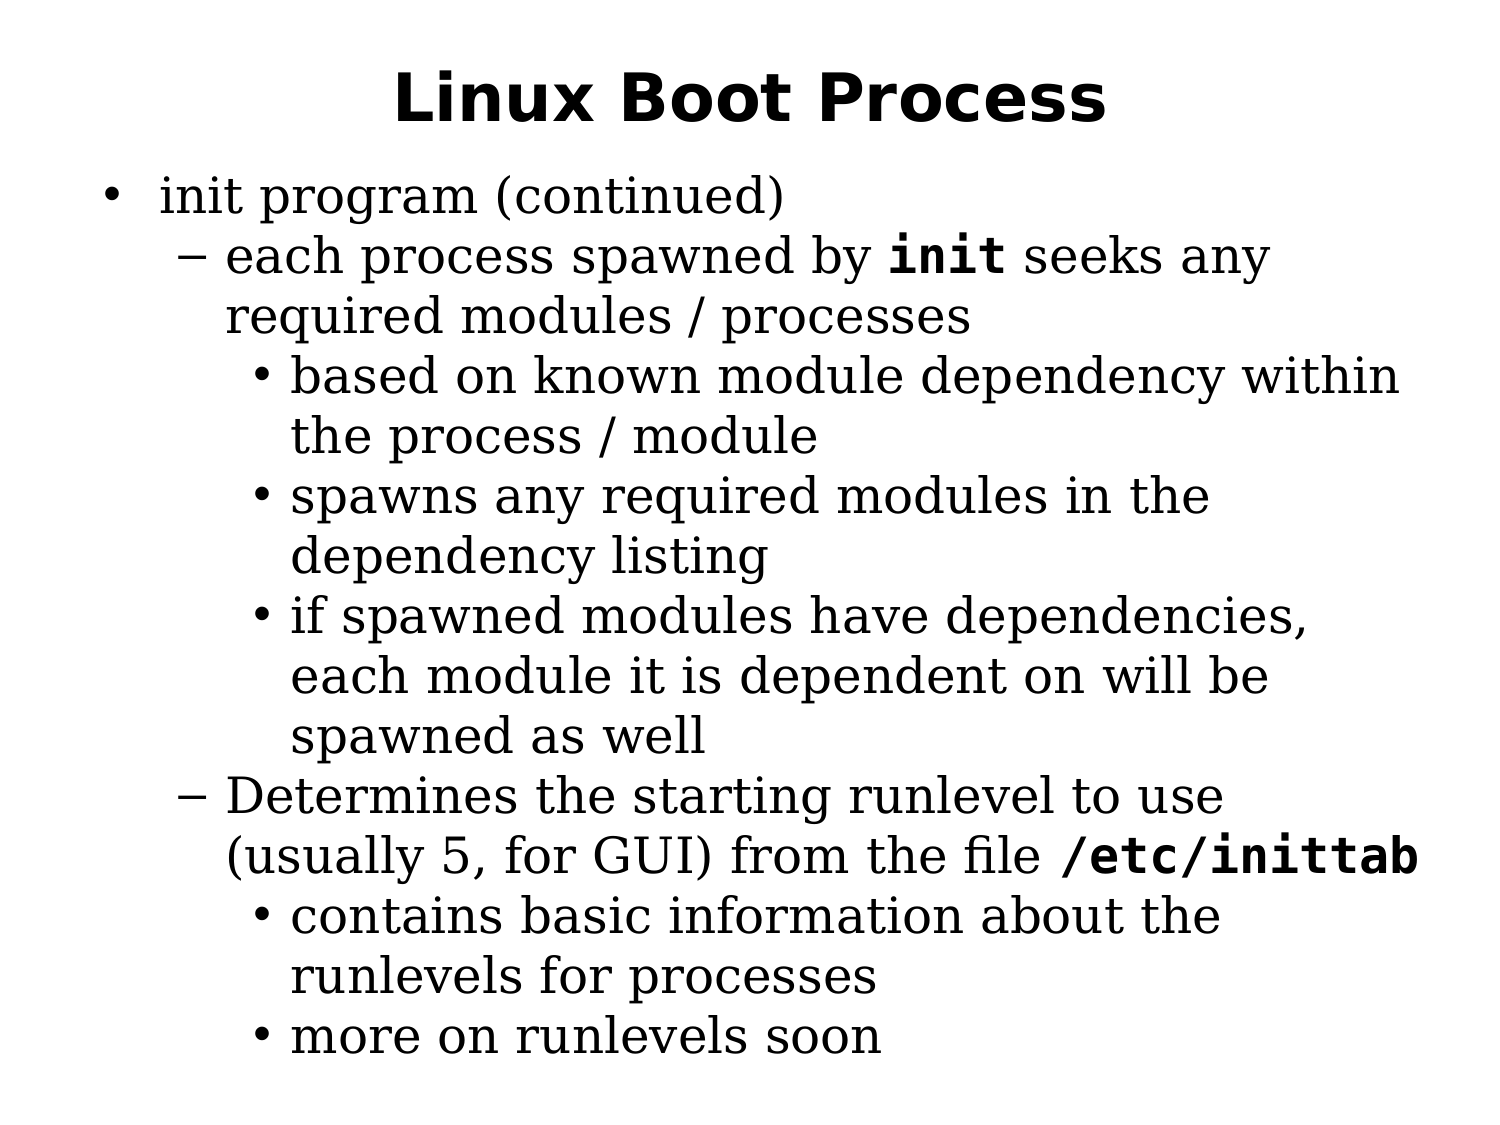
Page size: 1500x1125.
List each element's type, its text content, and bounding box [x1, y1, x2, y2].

list init program (continued) each process spawned by init seeks any required modules / processes based on known module dependency within the process / module spawns any required modules in the dependency listing if spawned modules have dependencies, each module it is dependent on will be spawned as well Determines the starting runlevel to use (usually 5, for GUI) from the file /etc/inittab contains basic information about the runlevels for processes more on runlevels soon [88, 155, 1447, 1072]
title Linux Boot Process [112, 40, 1388, 148]
